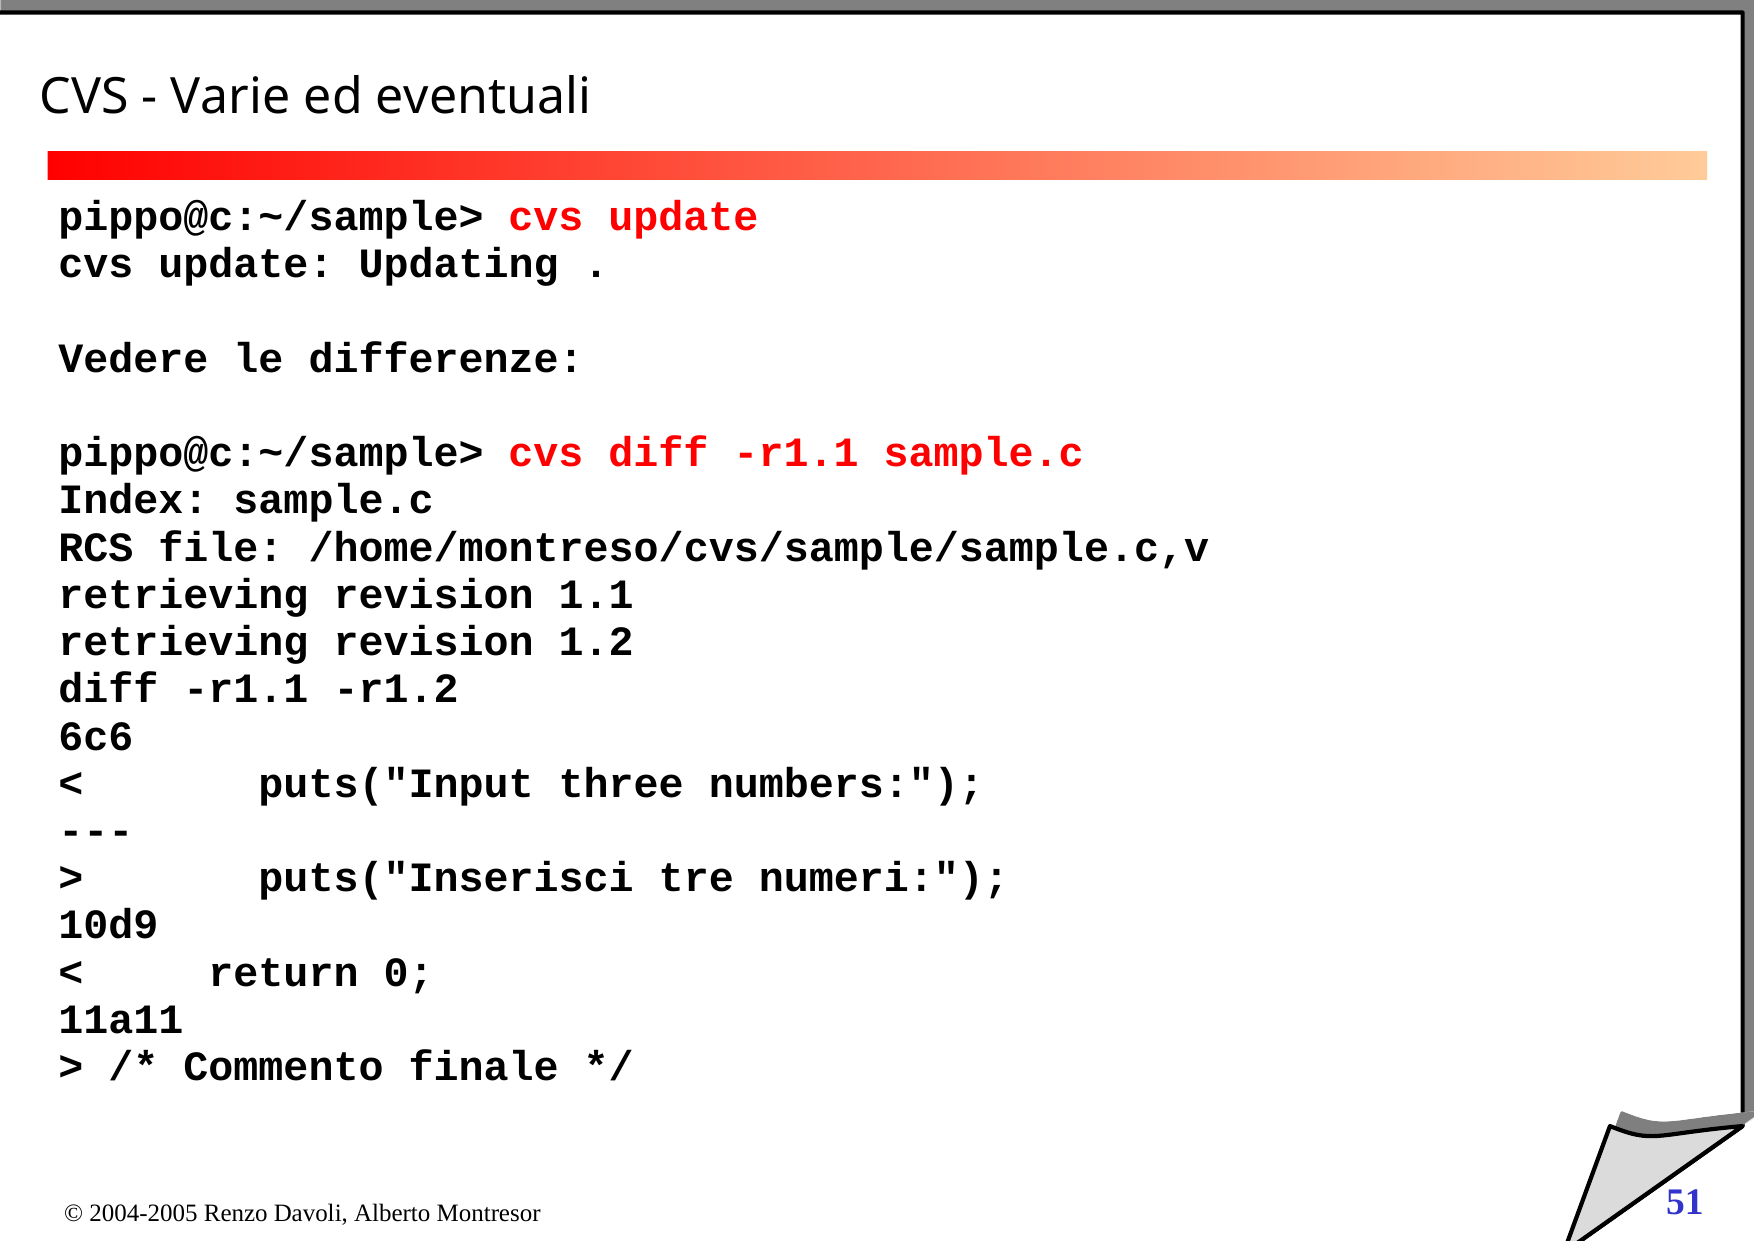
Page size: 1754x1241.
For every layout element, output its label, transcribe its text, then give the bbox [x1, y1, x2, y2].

list pippo@c:~/sample> cvs update cvs update: Updating . Vedere le differenze: pippo@c:~/sample> cvs diff -r1.1 sample.c Index: sample.c RCS file: /home/montreso/cvs/sample/sample.c,v retrieving revision 1.1 retrieving revision 1.2 diff -r1.1 -r1.2 6c6 < puts("Input three numbers:"); --- > puts("Inserisci tre numeri:"); 10d9 < return 0; 11a11 > /* Commento finale */ [58, 195, 1754, 1240]
title CVS - Varie ed eventuali [40, 49, 1714, 144]
